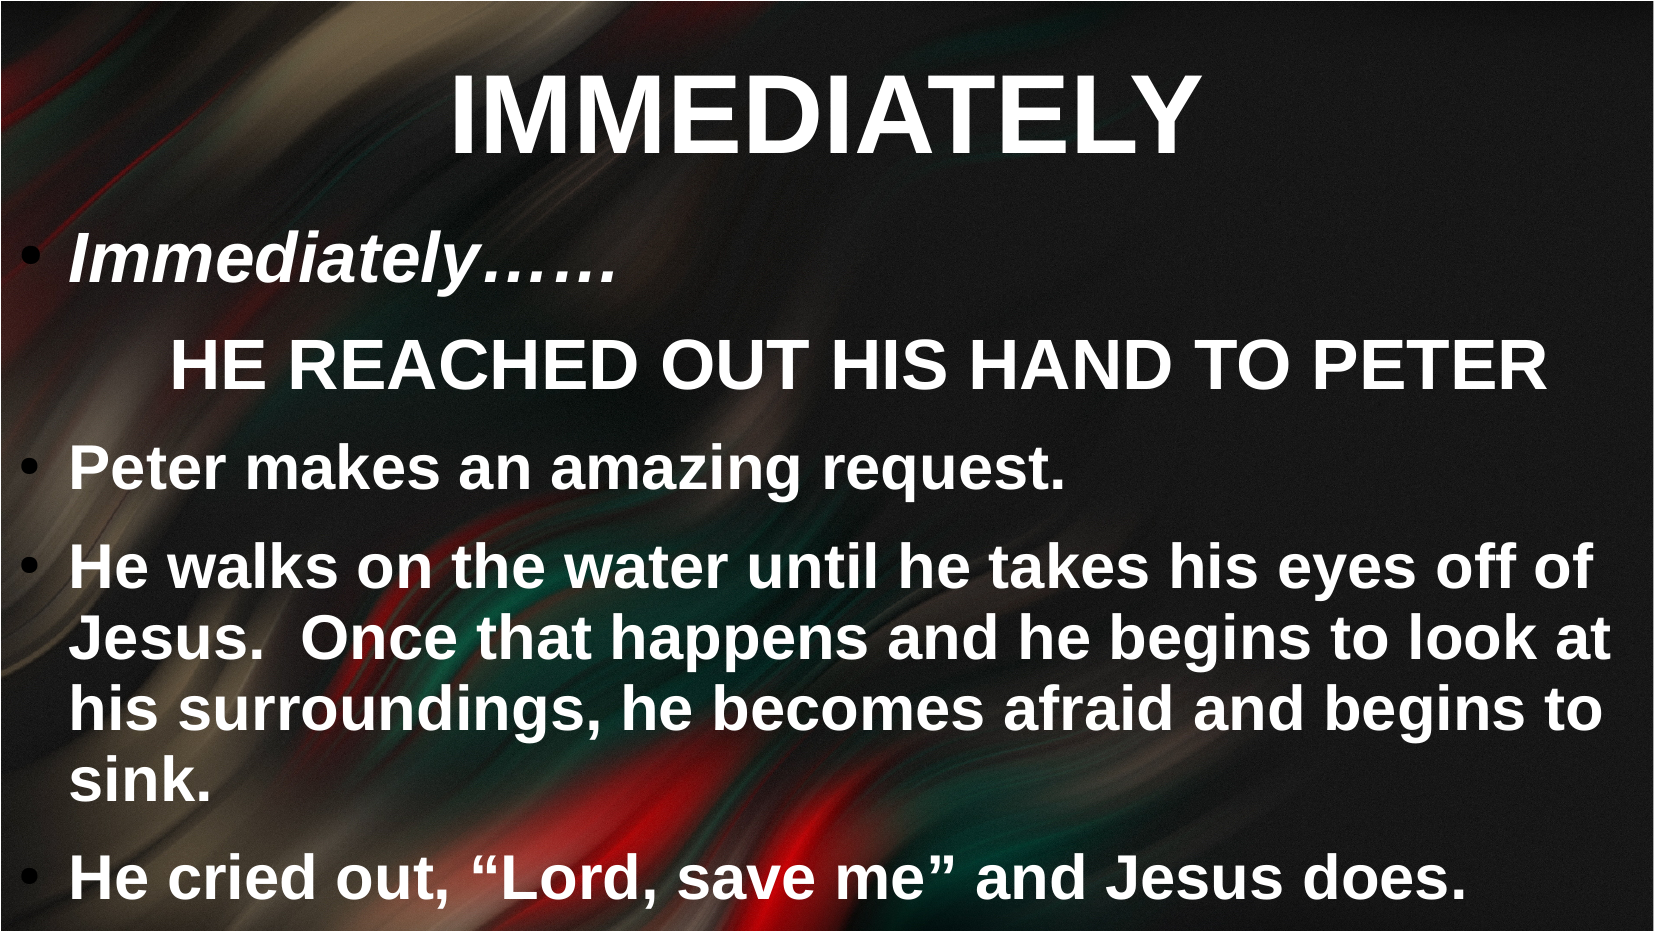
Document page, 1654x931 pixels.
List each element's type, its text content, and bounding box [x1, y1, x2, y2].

picture [1, 1, 1654, 931]
title IMMEDIATELY [82, 37, 1571, 193]
list Immediately…… HE REACHED OUT HIS HAND TO PETER Peter makes an amazing request. He walks on the water until he takes his eyes off of Jesus. Once that happens and he begins to look at his surroundings, he becomes afraid and begins to sink. He cried out, “Lord, save me” and Jesus does. [1, 217, 1651, 916]
